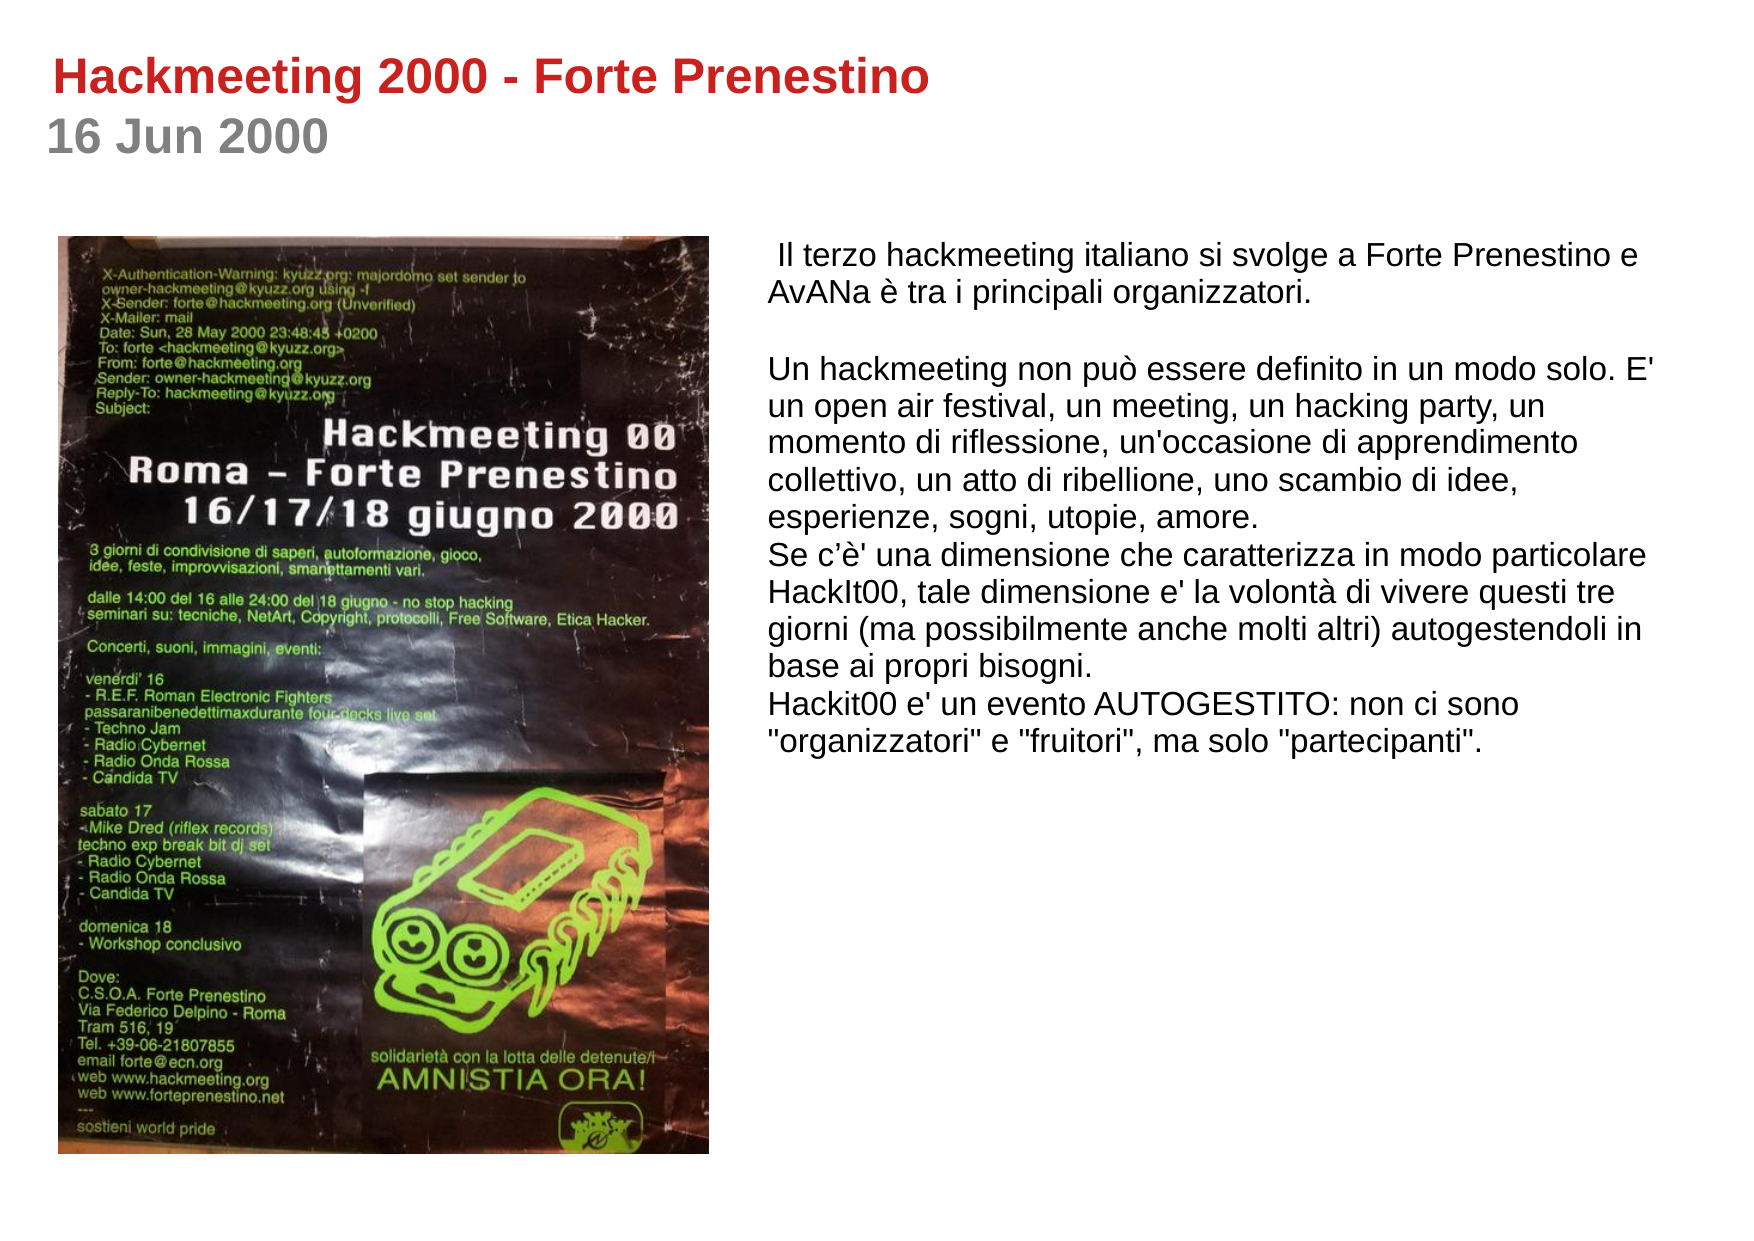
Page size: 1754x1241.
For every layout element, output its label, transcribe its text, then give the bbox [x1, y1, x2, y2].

title Hackmeeting 2000 - Forte Prenestino [52, 39, 1713, 114]
subtitle Il terzo hackmeeting italiano si svolge a Forte Prenestino e AvANa è tra i principali organizzatori. Un hackmeeting non può essere definito in un modo solo. E' un open air festival, un meeting, un hacking party, un momento di riflessione, un'occasione di apprendimento collettivo, un atto di ribellione, uno scambio di idee, esperienze, sogni, utopie, amore. Se c’è' una dimensione che caratterizza in modo particolare HackIt00, tale dimensione e' la volontà di vivere questi tre giorni (ma possibilmente anche molti altri) autogestendoli in base ai propri bisogni. Hackit00 e' un evento AUTOGESTITO: non ci sono "organizzatori" e "fruitori", ma solo "partecipanti". [767, 236, 1692, 1182]
text_box 16 Jun 2000 [31, 101, 768, 178]
picture [58, 236, 709, 1154]
